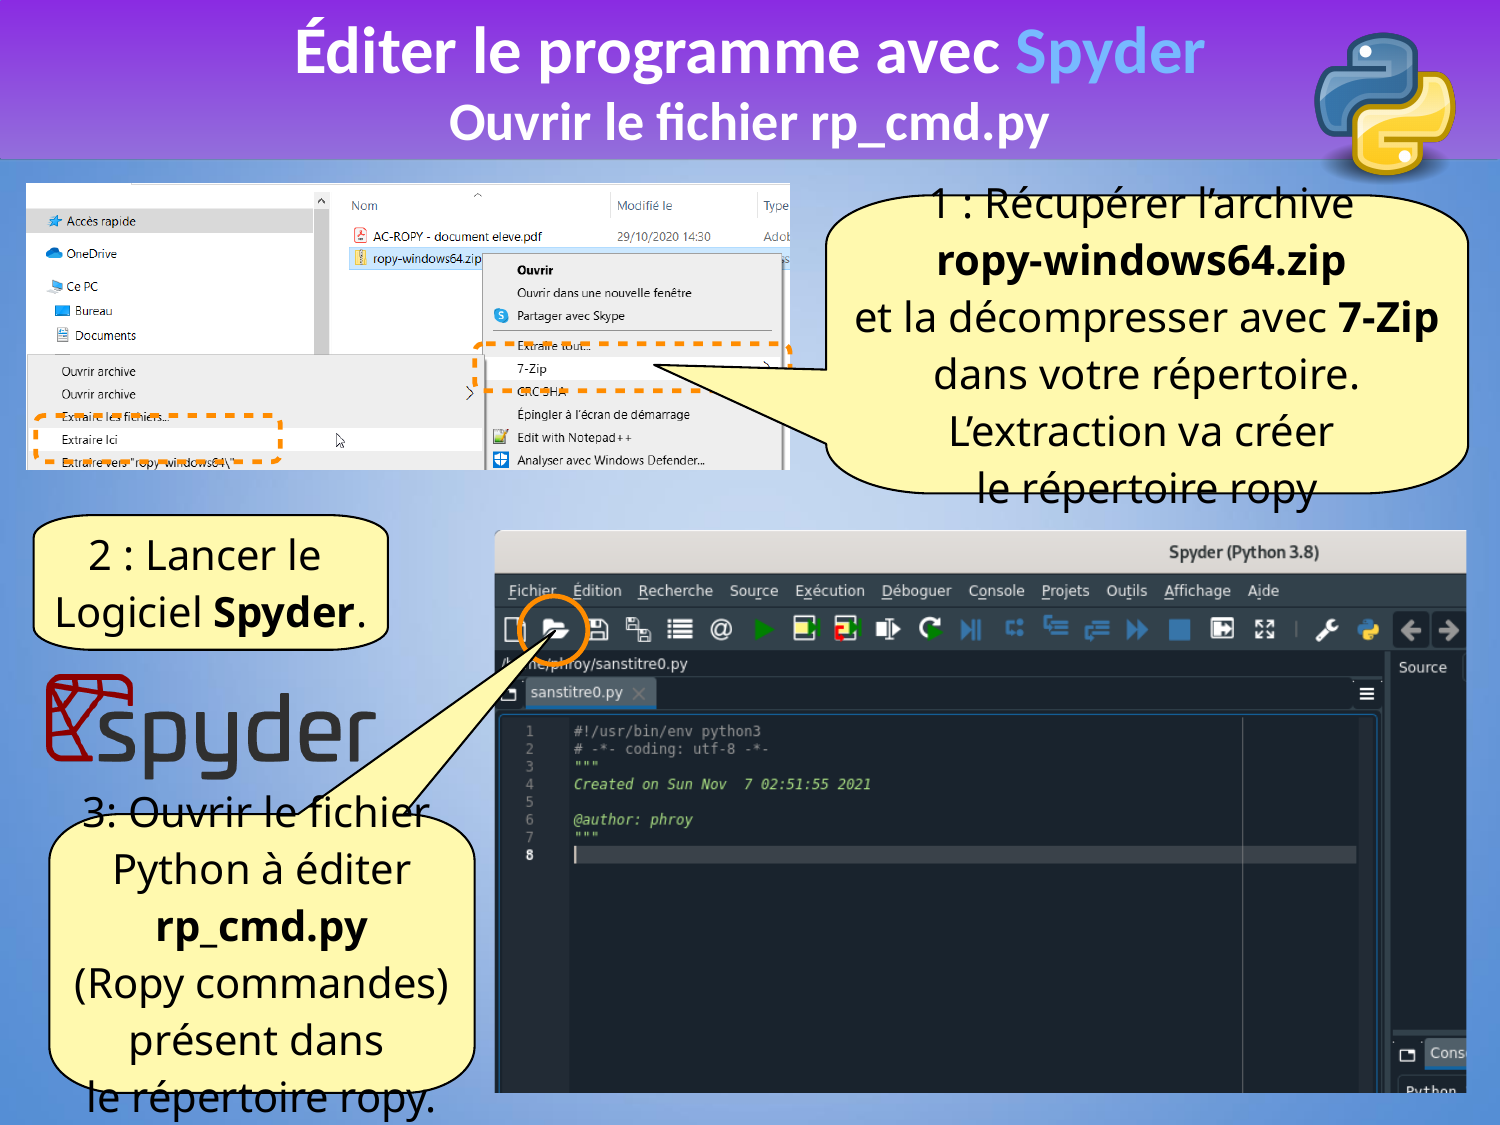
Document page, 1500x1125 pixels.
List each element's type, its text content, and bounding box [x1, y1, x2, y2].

picture [0, 29, 1500, 1125]
text_box 2 : Lancer le Logiciel Spyder. [33, 515, 388, 650]
text_box 1 : Récupérer l’archive ropy-windows64.zip et la décompresser avec 7-Zip dans votre répertoire. L’extraction va créer le répertoire ropy [654, 195, 1469, 494]
text_box 3: Ouvrir le fichier Python à éditer rp_cmd.py (Ropy commandes) présent dans le répertoire ropy. [49, 630, 556, 1093]
text_box Éditer le programme avec Spyder Ouvrir le fichier rp_cmd.py [0, 0, 1500, 159]
